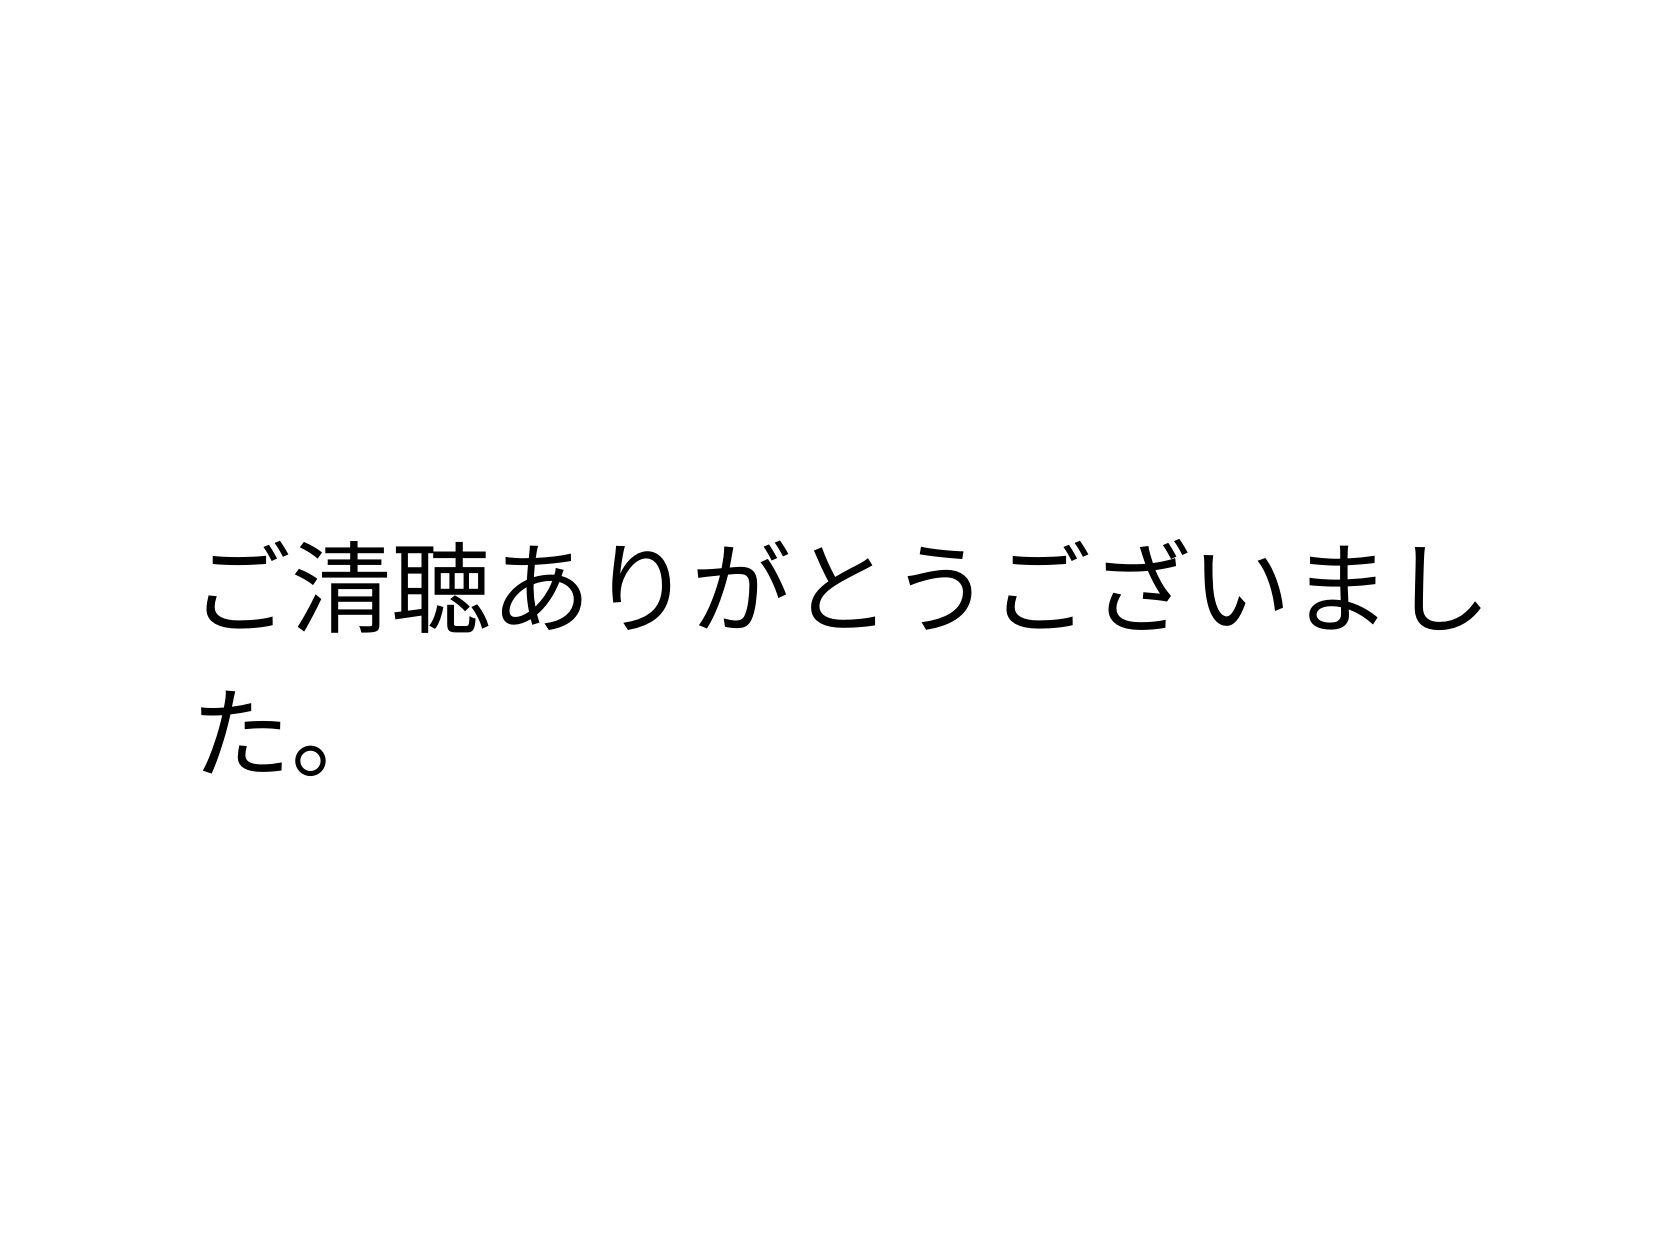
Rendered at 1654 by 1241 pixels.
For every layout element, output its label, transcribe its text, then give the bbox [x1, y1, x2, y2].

text_box ご清聴ありがとうございました。 [177, 501, 1625, 658]
